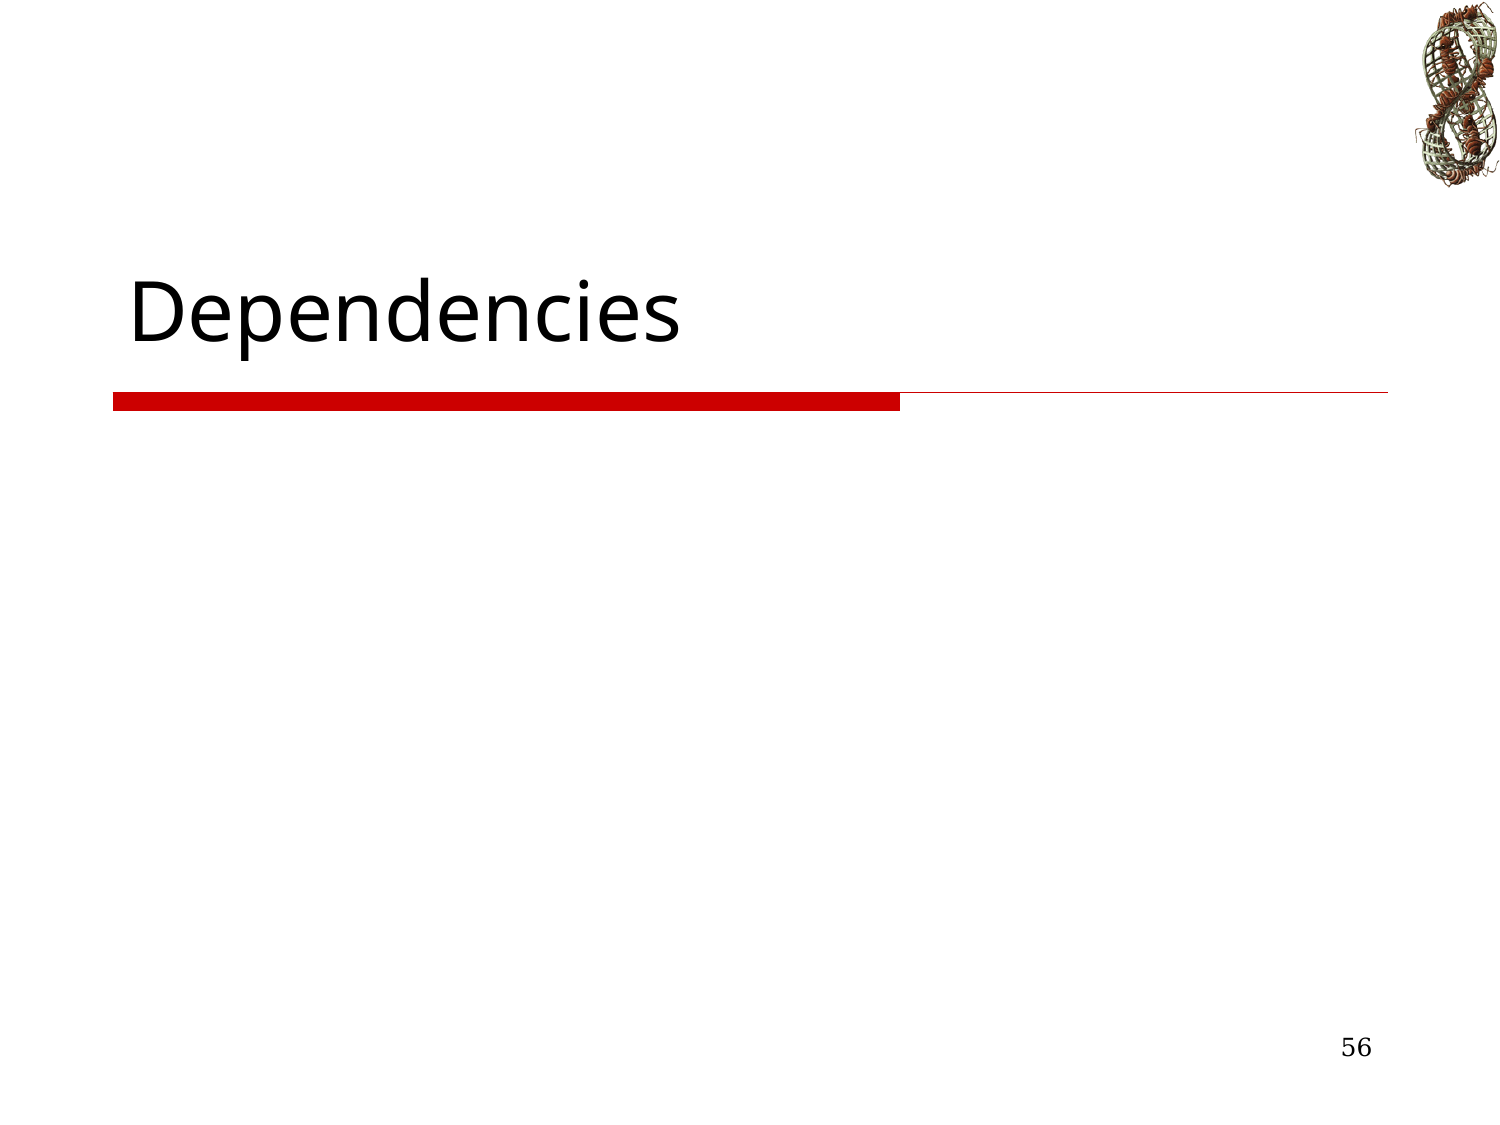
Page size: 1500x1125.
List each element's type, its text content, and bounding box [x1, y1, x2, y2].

title Dependencies [112, 162, 1388, 374]
picture [1412, 0, 1500, 189]
